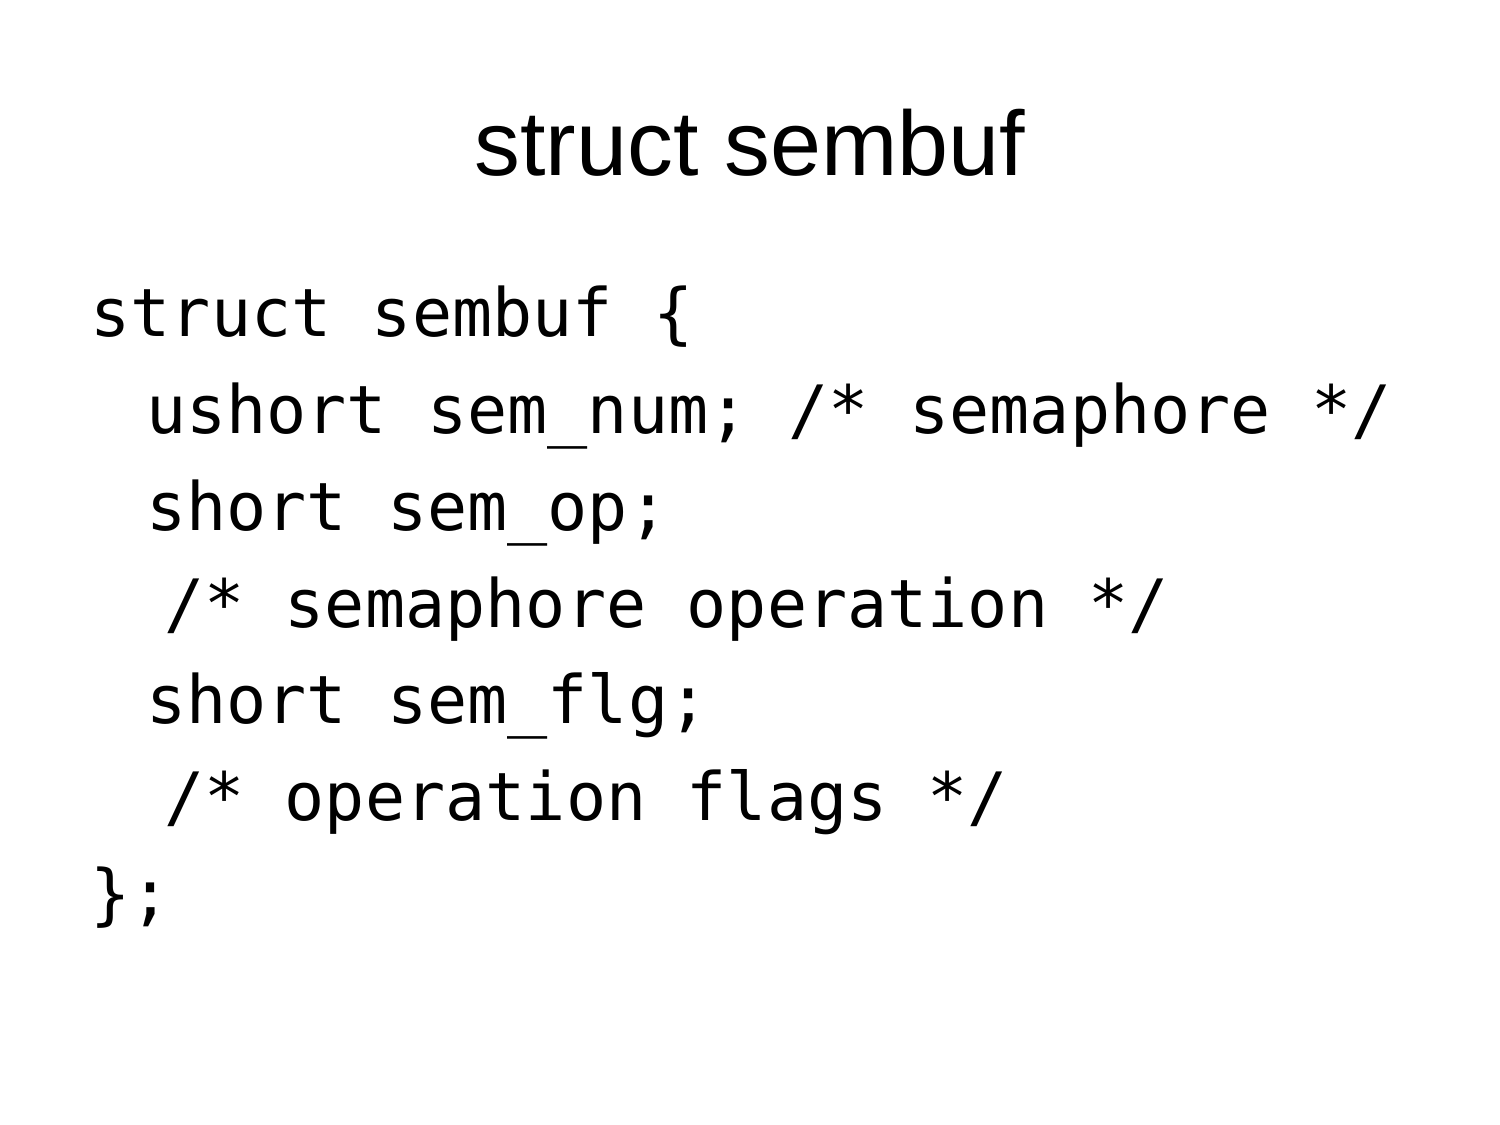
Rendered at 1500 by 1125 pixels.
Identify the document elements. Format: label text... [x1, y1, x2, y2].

list struct sembuf { ushort sem_num; /* semaphore */ short sem_op; /* semaphore operation */ short sem_flg; /* operation flags */ }; [75, 262, 1426, 1005]
title struct sembuf [75, 45, 1426, 233]
